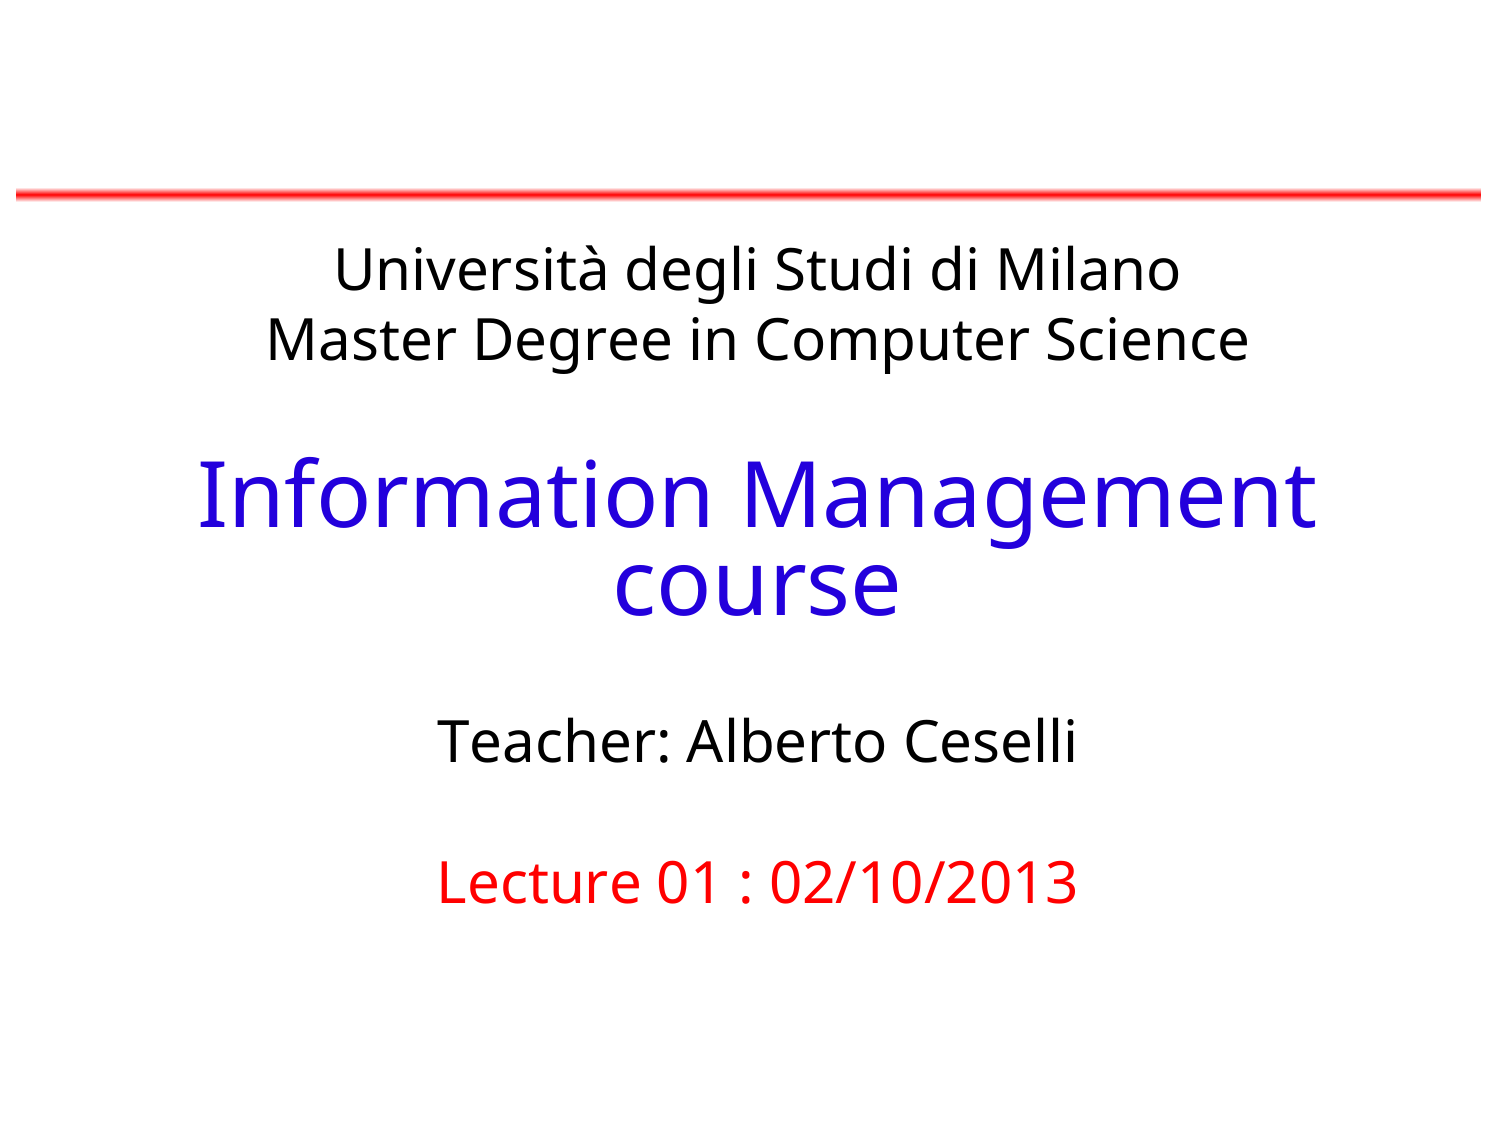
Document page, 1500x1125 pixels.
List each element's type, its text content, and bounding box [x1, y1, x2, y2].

subtitle Università degli Studi di Milano Master Degree in Computer Science Information Management course Teacher: Alberto Ceselli Lecture 01 : 02/10/2013 [124, 26, 1391, 1125]
